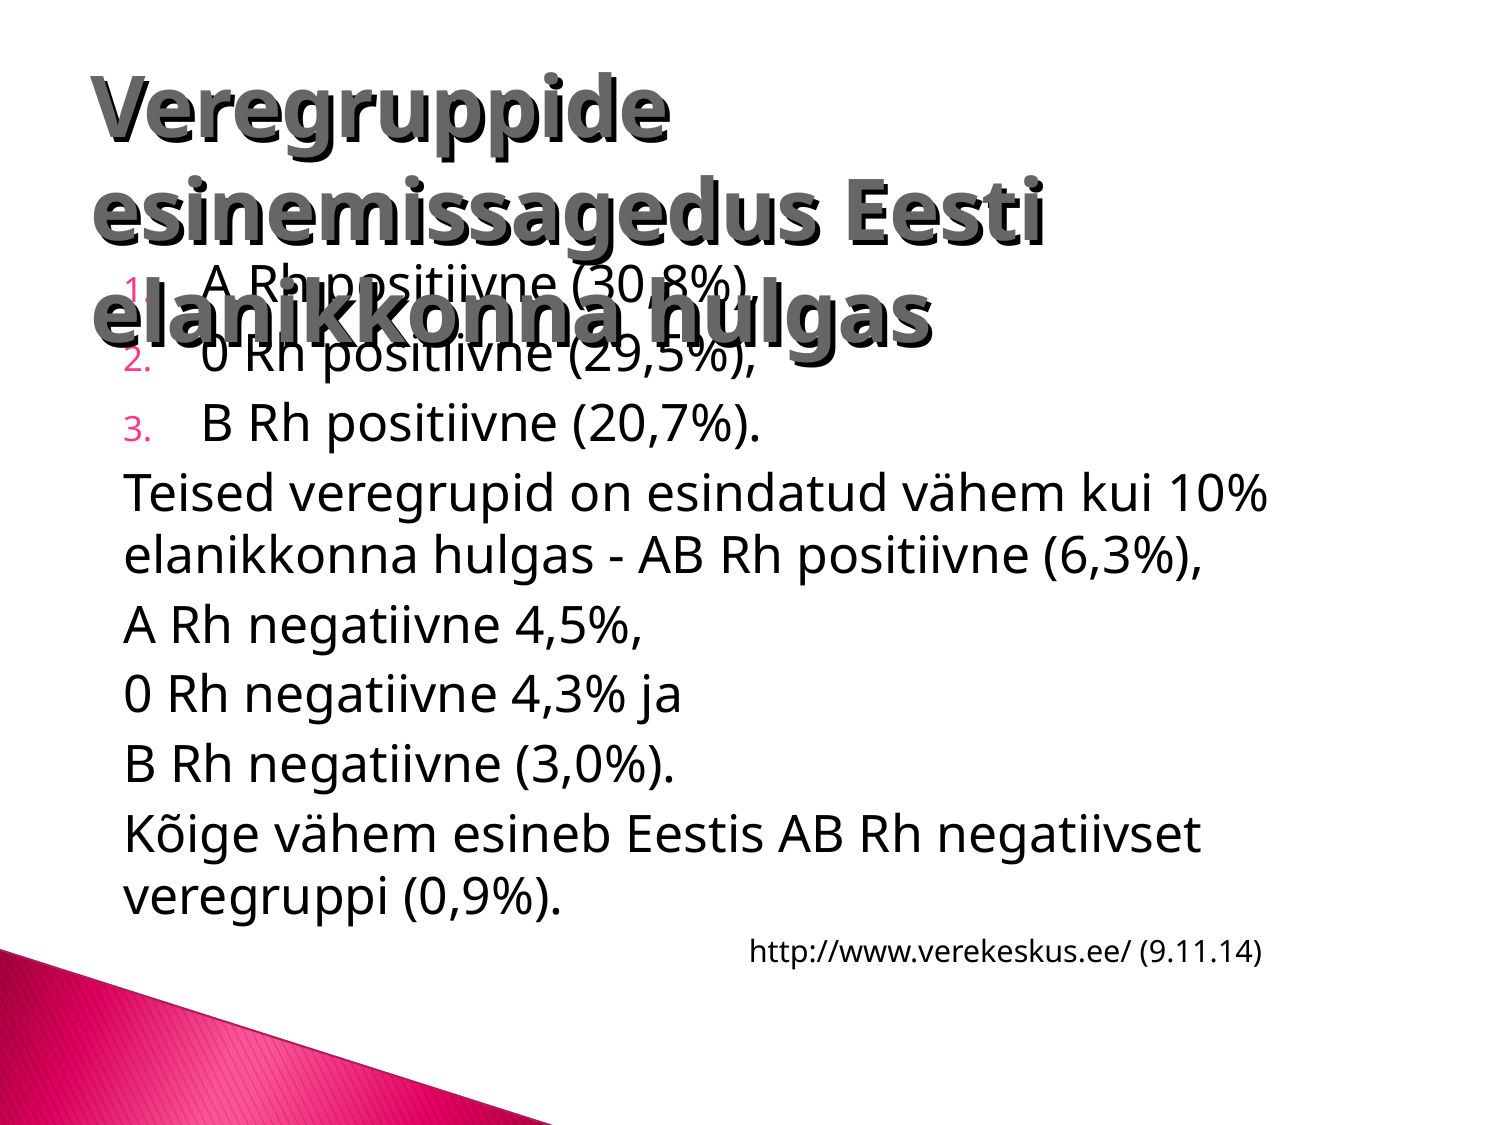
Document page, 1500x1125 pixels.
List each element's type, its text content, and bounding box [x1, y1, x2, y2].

list A Rh positiivne (30,8%), 0 Rh positiivne (29,5%), B Rh positiivne (20,7%). Teised veregrupid on esindatud vähem kui 10% elanikkonna hulgas - AB Rh positiivne (6,3%), A Rh negatiivne 4,5%, 0 Rh negatiivne 4,3% ja B Rh negatiivne (3,0%). Kõige vähem esineb Eestis AB Rh negatiivset veregruppi (0,9%). http://www.verekeskus.ee/ (9.11.14) [75, 243, 1426, 986]
title Veregruppide esinemissagedus Eesti elanikkonna hulgas [75, 45, 1426, 233]
